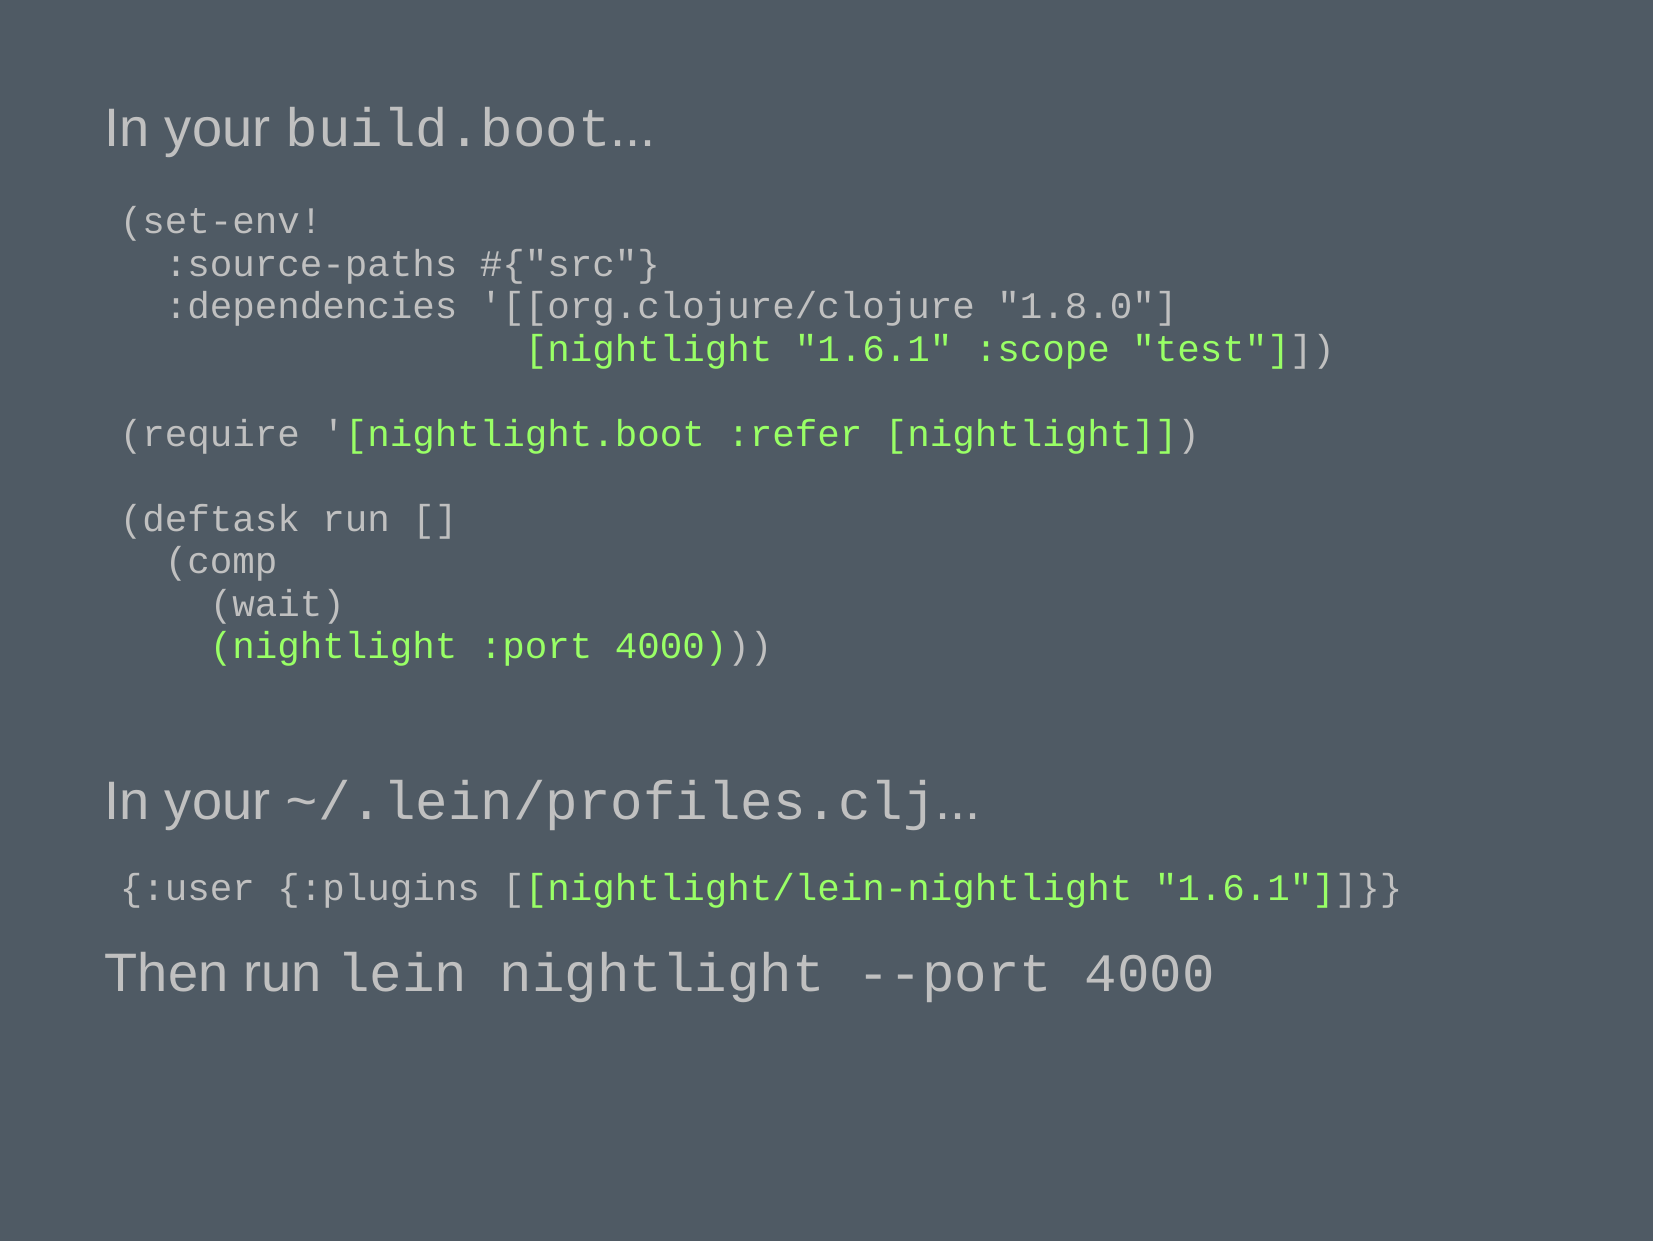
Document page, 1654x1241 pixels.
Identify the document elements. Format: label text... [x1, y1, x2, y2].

text_box In your ~/.lein/profiles.clj... [89, 763, 1080, 844]
text_box Then run lein nightlight --port 4000 [89, 934, 1275, 1025]
text_box (set-env! :source-paths #{"src"} :dependencies '[[org.clojure/clojure "1.8.0"] [nightlight "1.6.1" :scope "test"]]) (require '[nightlight.boot :refer [nightlight]]) (deftask run [] (comp (wait) (nightlight :port 4000))) [104, 195, 1590, 620]
text_box {:user {:plugins [[nightlight/lein-nightlight "1.6.1"]]}} [104, 861, 1590, 914]
text_box In your build.boot... [89, 90, 1080, 171]
